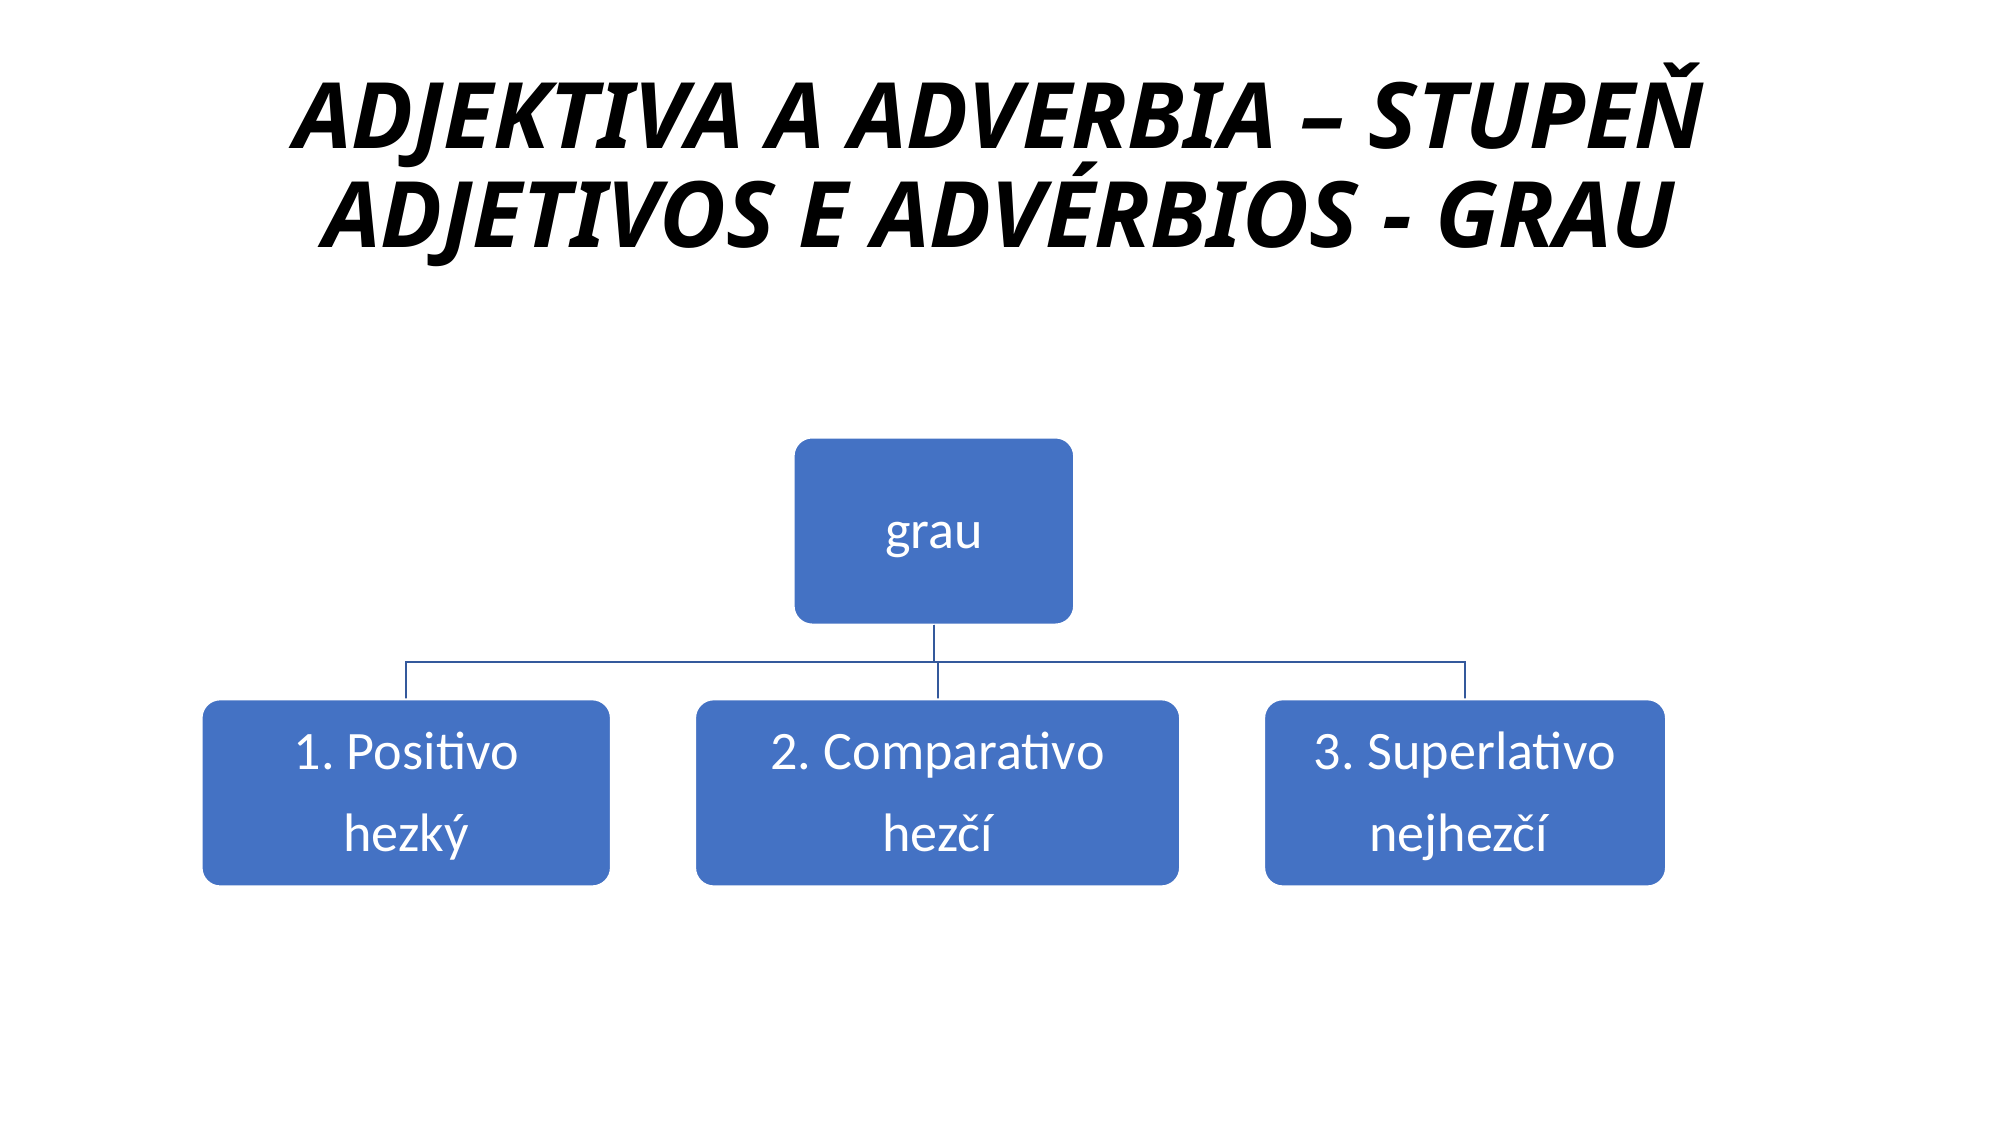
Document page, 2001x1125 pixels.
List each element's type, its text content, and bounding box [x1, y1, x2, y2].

text_box 3. Superlativo nejhezčí [1264, 699, 1667, 887]
text_box 2. Comparativo hezčí [695, 699, 1181, 887]
text_box 1. Positivo hezký [201, 699, 611, 887]
text_box grau [793, 437, 1075, 625]
list [137, 299, 1863, 1014]
title ADJEKTIVA A ADVERBIA – STUPEŇ ADJETIVOS E ADVÉRBIOS - GRAU [137, 59, 1863, 278]
